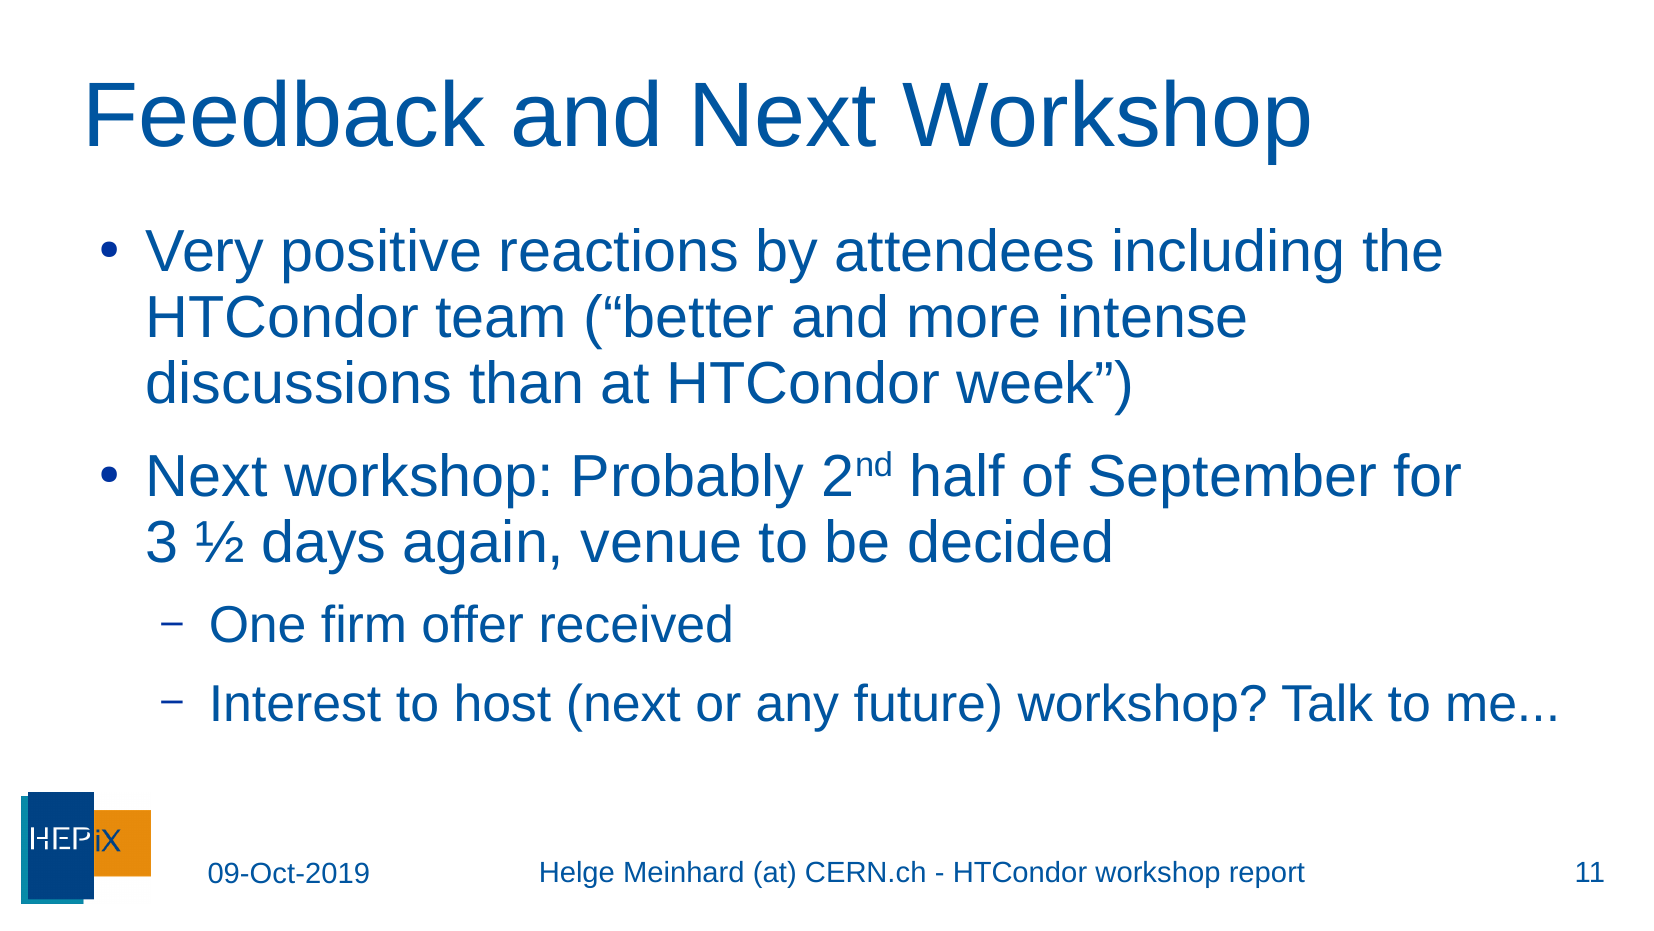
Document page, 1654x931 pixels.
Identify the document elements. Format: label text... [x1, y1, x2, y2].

picture [21, 792, 151, 904]
list Very positive reactions by attendees including the HTCondor team (“better and more intense discussions than at HTCondor week”) Next workshop: Probably 2nd half of September for 3 ½ days again, venue to be decided One firm offer received Interest to host (next or any future) workshop? Talk to me... [82, 217, 1571, 757]
title Feedback and Next Workshop [82, 37, 1571, 193]
